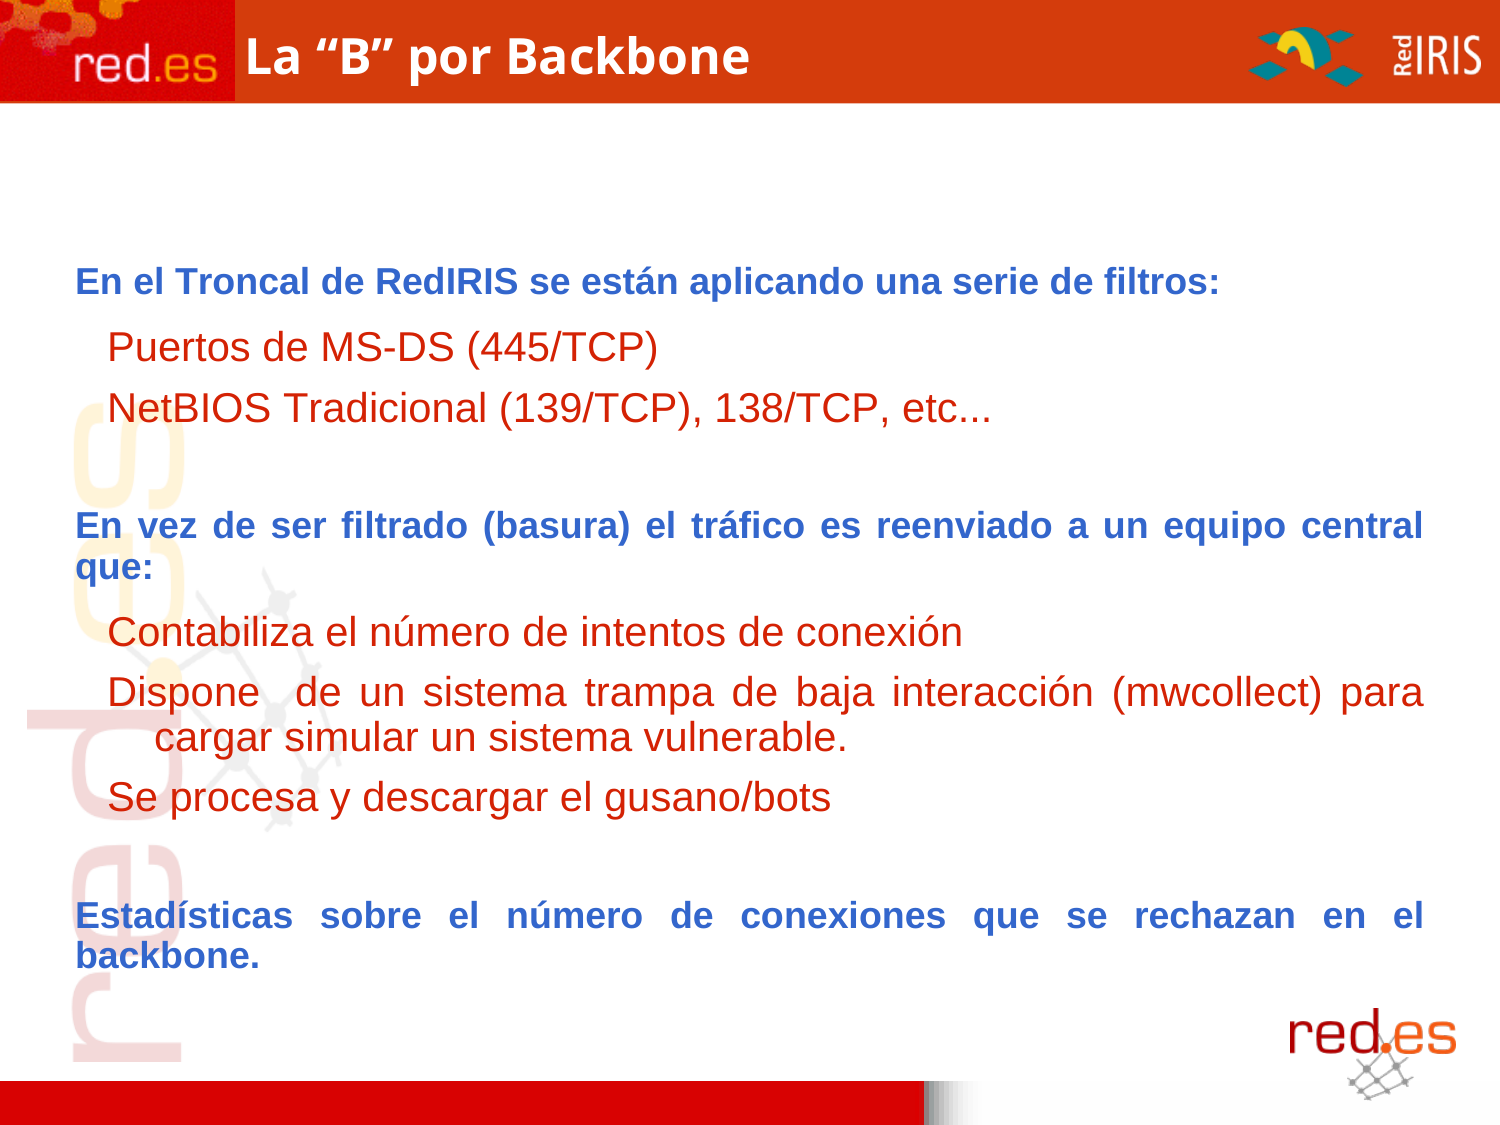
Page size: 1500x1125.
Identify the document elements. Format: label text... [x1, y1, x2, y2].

list En el Troncal de RedIRIS se están aplicando una serie de filtros: Puertos de MS-DS (445/TCP) NetBIOS Tradicional (139/TCP), 138/TCP, etc... En vez de ser filtrado (basura) el tráfico es reenviado a un equipo central que: Contabiliza el número de intentos de conexión Dispone de un sistema trampa de baja interacción (mwcollect) para cargar simular un sistema vulnerable. Se procesa y descargar el gusano/bots Estadísticas sobre el número de conexiones que se rechazan en el backbone. [75, 262, 1426, 1006]
picture [1412, 27, 1481, 87]
picture [27, 400, 345, 1062]
picture [0, 0, 235, 101]
picture [0, 1008, 1500, 1125]
title La “B” por Backbone [244, 0, 1412, 121]
